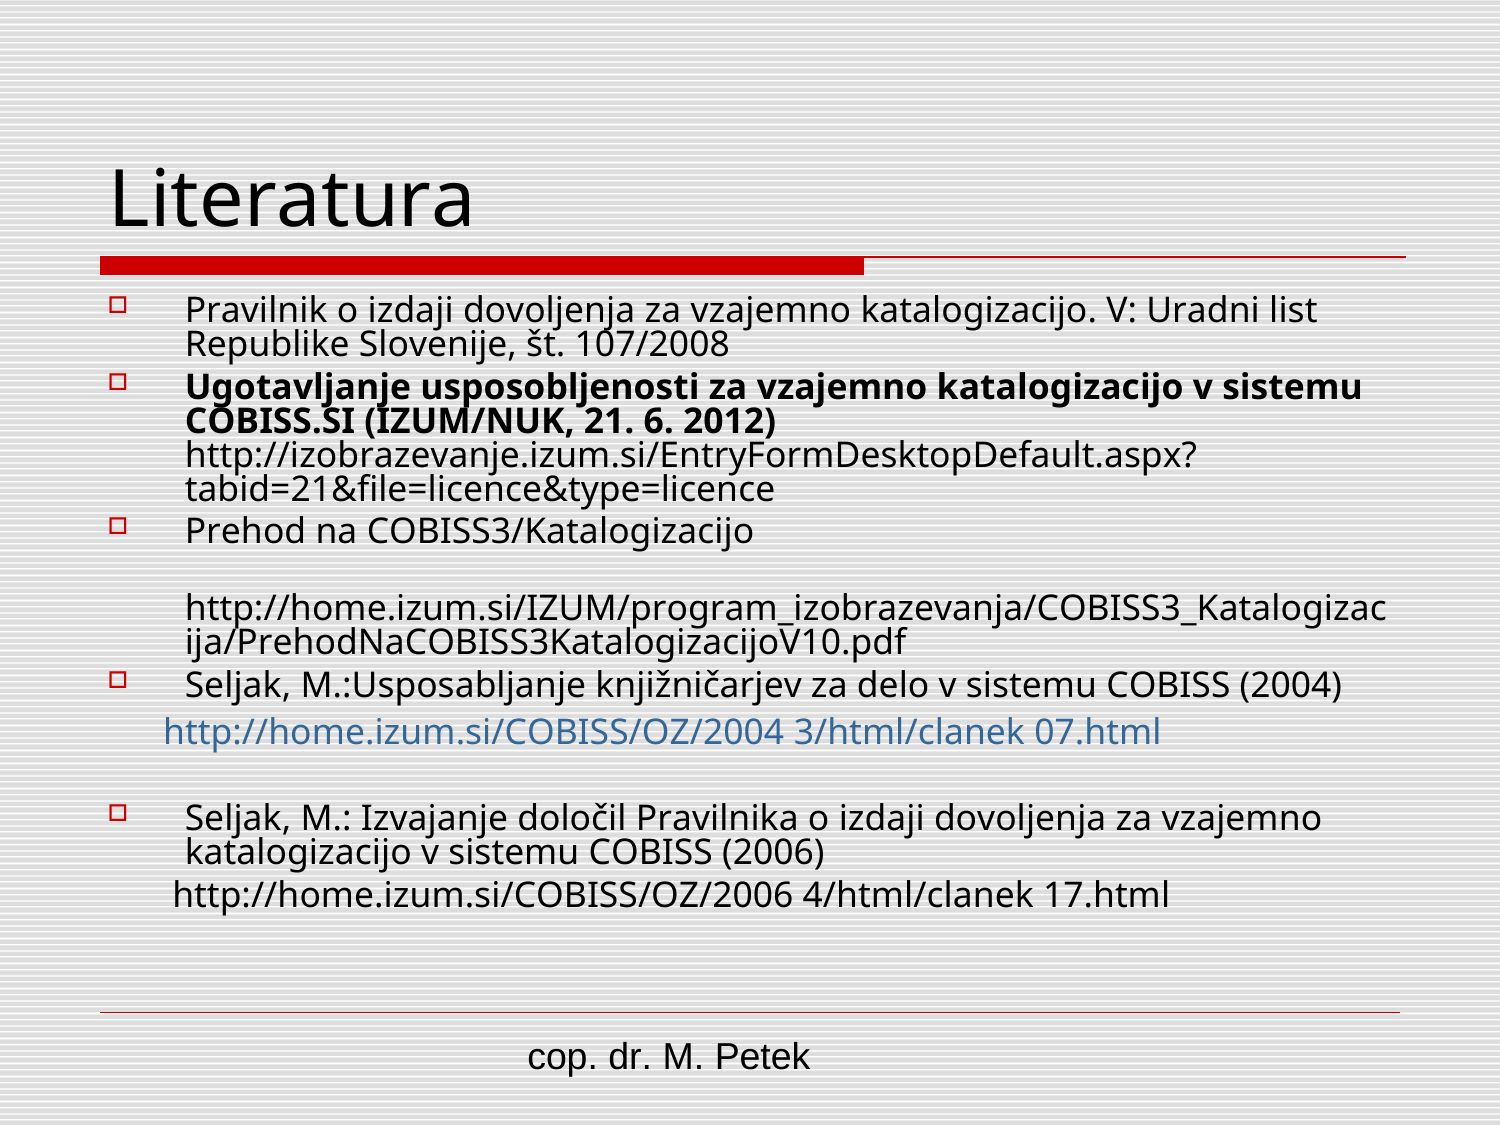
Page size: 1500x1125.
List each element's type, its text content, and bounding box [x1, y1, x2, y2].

picture [0, 0, 1500, 1125]
title Literatura [94, 49, 1407, 250]
list Pravilnik o izdaji dovoljenja za vzajemno katalogizacijo. V: Uradni list Republike Slovenije, št. 107/2008 Ugotavljanje usposobljenosti za vzajemno katalogizacijo v sistemu COBISS.SI (IZUM/NUK, 21. 6. 2012) http://izobrazevanje.izum.si/EntryFormDesktopDefault.aspx?tabid=21&file=licence&type=licence Prehod na COBISS3/Katalogizacijo http://home.izum.si/IZUM/program_izobrazevanja/COBISS3_Katalogizacija/PrehodNaCOBISS3KatalogizacijoV10.pdf Seljak, M.:Usposabljanje knjižničarjev za delo v sistemu COBISS (2004) http://home.izum.si/COBISS/OZ/2004 3/html/clanek 07.html Seljak, M.: Izvajanje določil Pravilnika o izdaji dovoljenja za vzajemno katalogizacijo v sistemu COBISS (2006) http://home.izum.si/COBISS/OZ/2006 4/html/clanek 17.html [92, 287, 1406, 1024]
